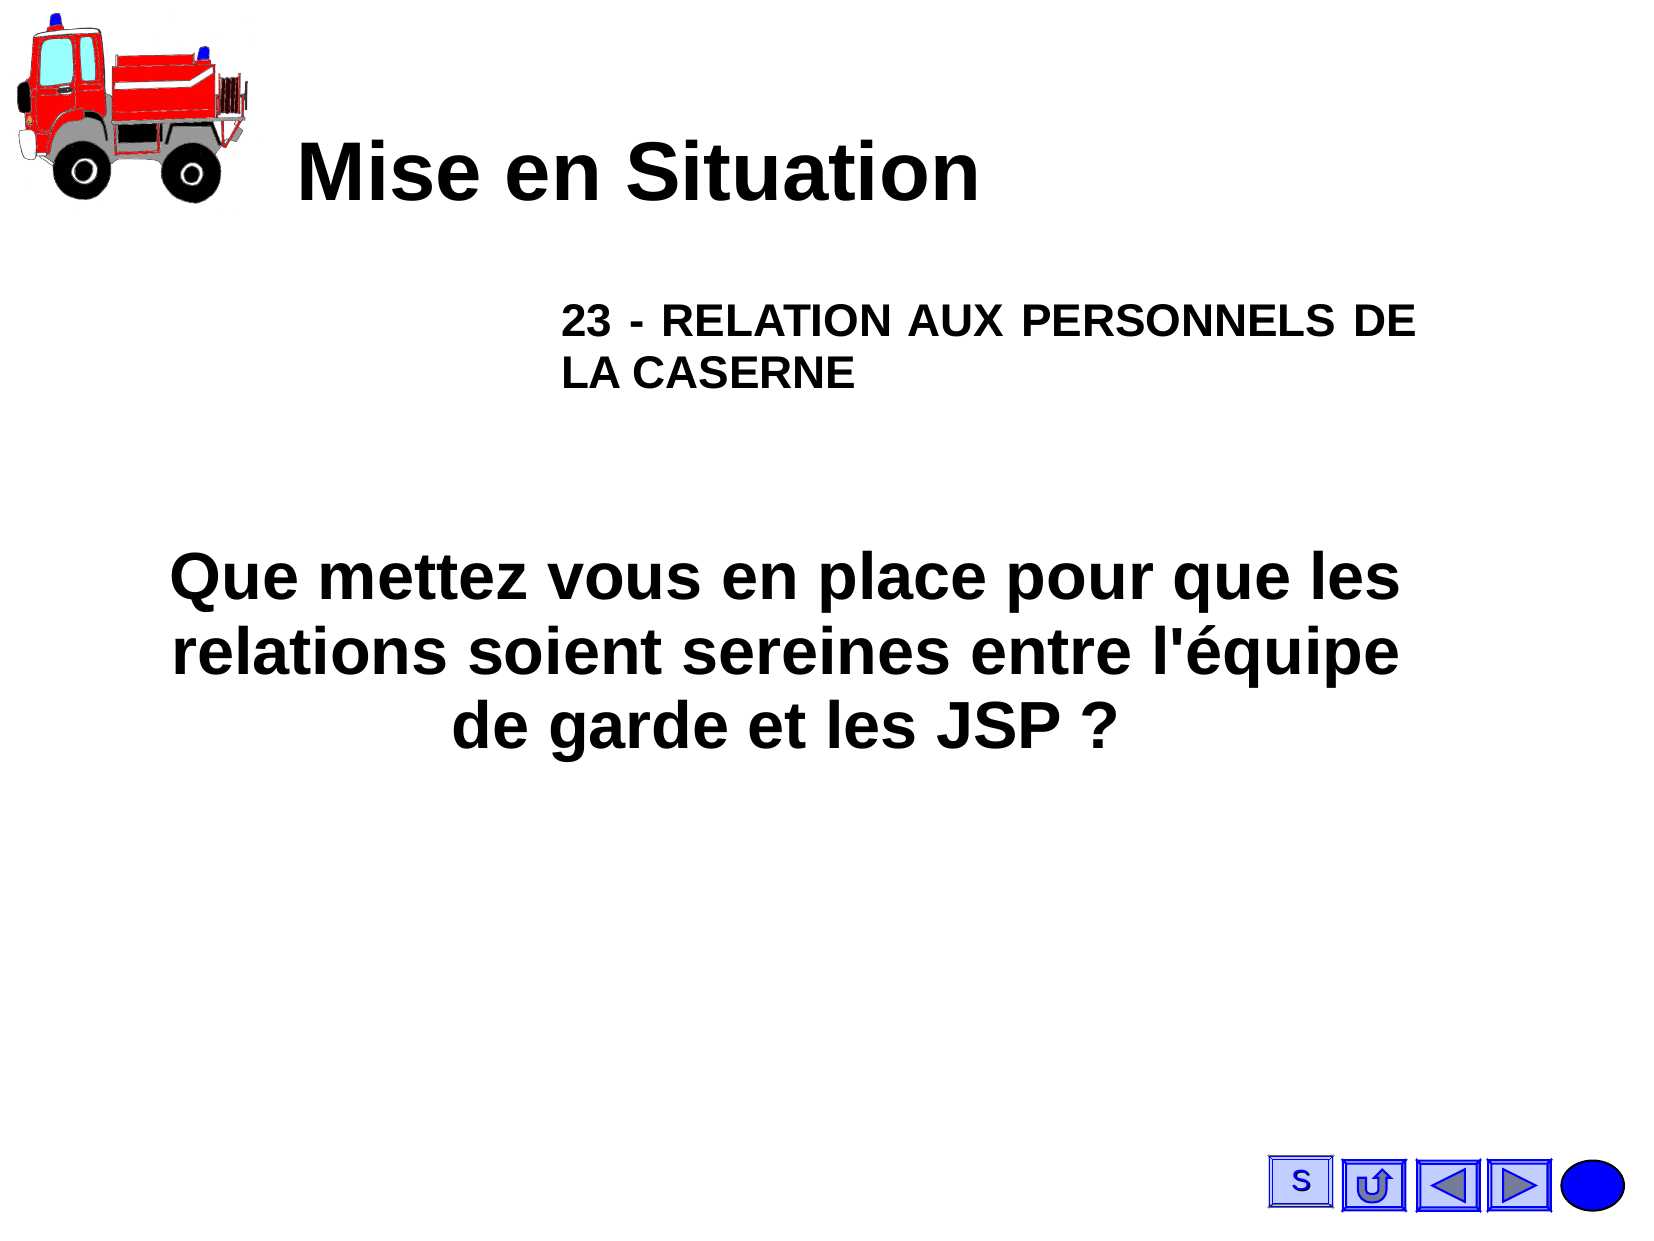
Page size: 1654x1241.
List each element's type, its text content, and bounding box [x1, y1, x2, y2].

text_box 23 - RELATION AUX PERSONNELS DE LA CASERNE [561, 295, 1418, 400]
list Que mettez vous en place pour que les relations soient sereines entre l'équipe de garde et les JSP ? [147, 531, 1426, 923]
text_box Mise en Situation [281, 118, 1020, 227]
picture [8, 8, 257, 216]
text_box [1561, 1160, 1625, 1211]
